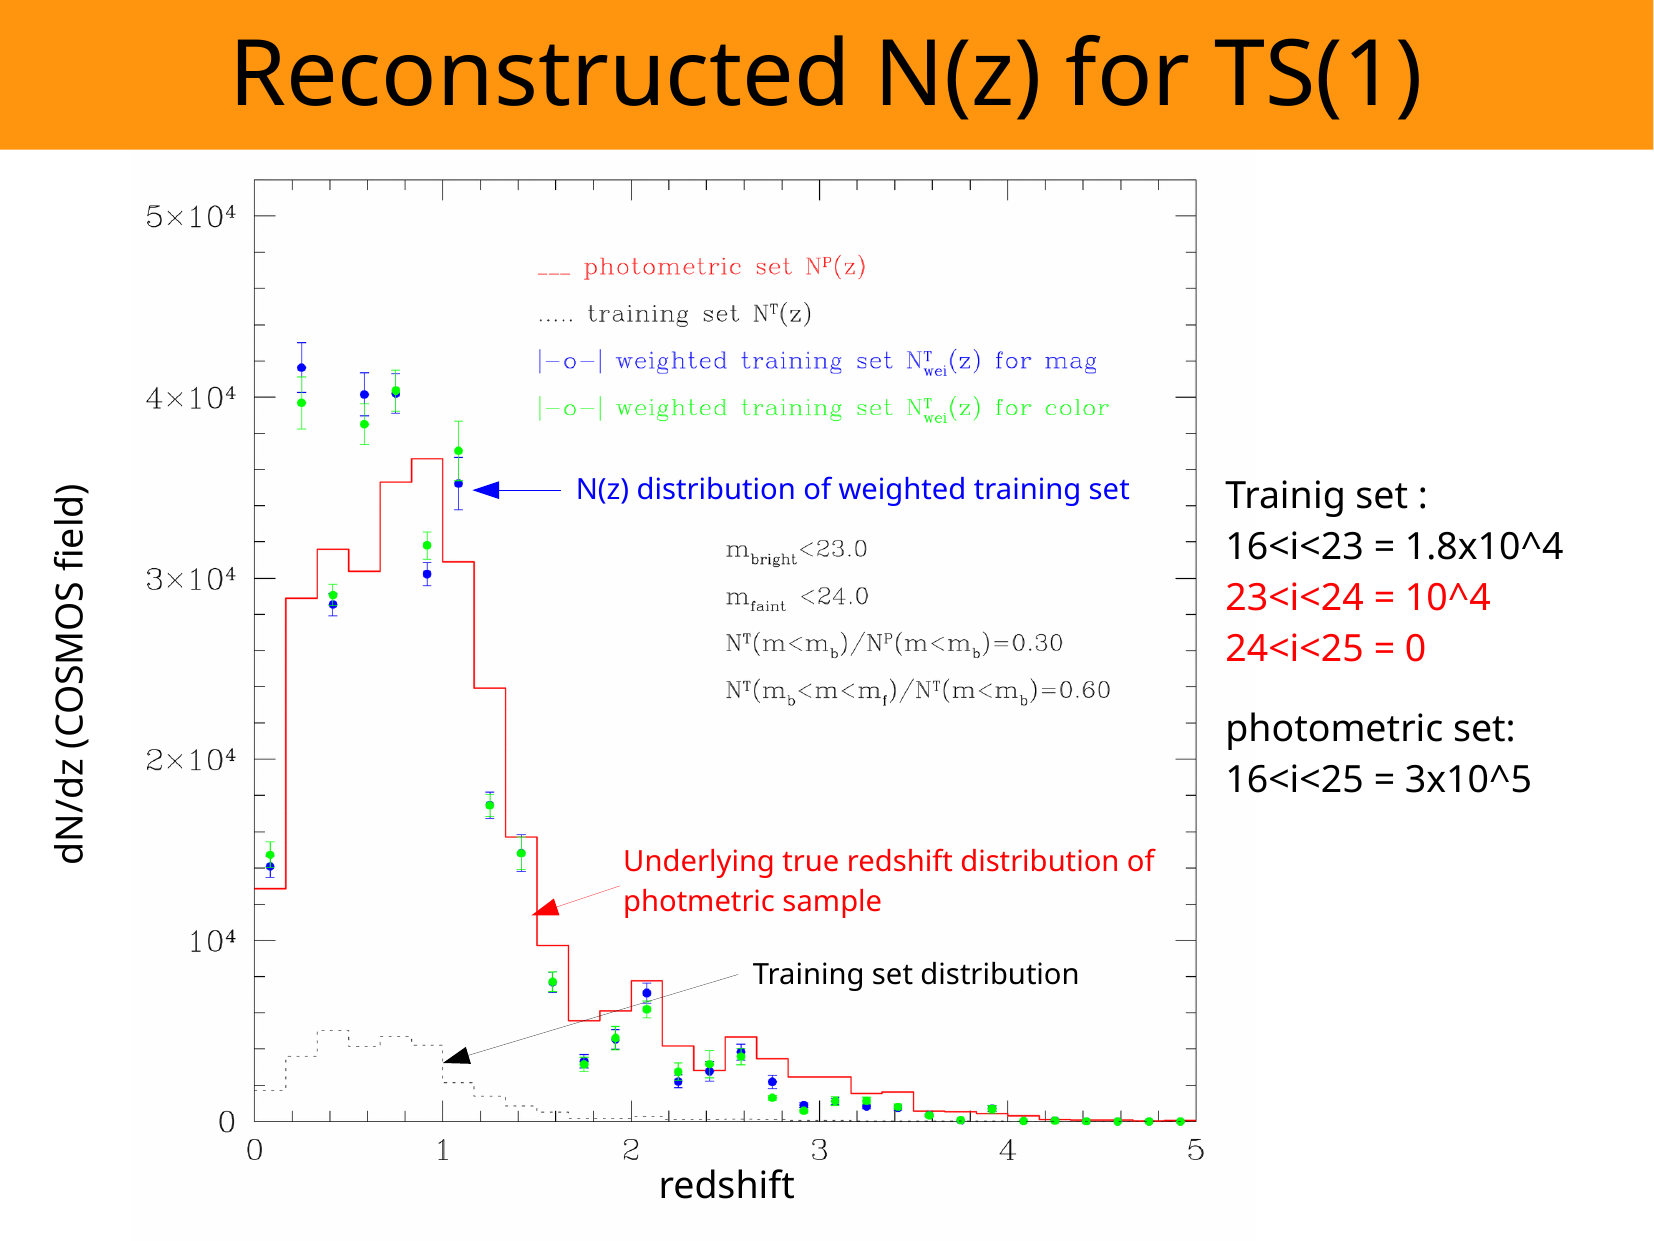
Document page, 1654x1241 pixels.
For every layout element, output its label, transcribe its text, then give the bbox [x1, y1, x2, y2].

picture [132, 150, 1654, 1241]
text_box dN/dz (COSMOS field) [35, 348, 125, 880]
text_box N(z) distribution of weighted training set [561, 460, 1182, 519]
text_box Training set distribution [738, 945, 1123, 1004]
text_box Underlying true redshift distribution of photmetric sample [608, 832, 1217, 934]
text_box Trainig set : 16<i<23 = 1.8x10^4 23<i<24 = 10^4 24<i<25 = 0 photometric set: 16<i<25 = 3x10^5 [1210, 461, 1654, 833]
text_box redshift [643, 1151, 821, 1222]
text_box Reconstructed N(z) for TS(1) [0, 0, 1654, 150]
